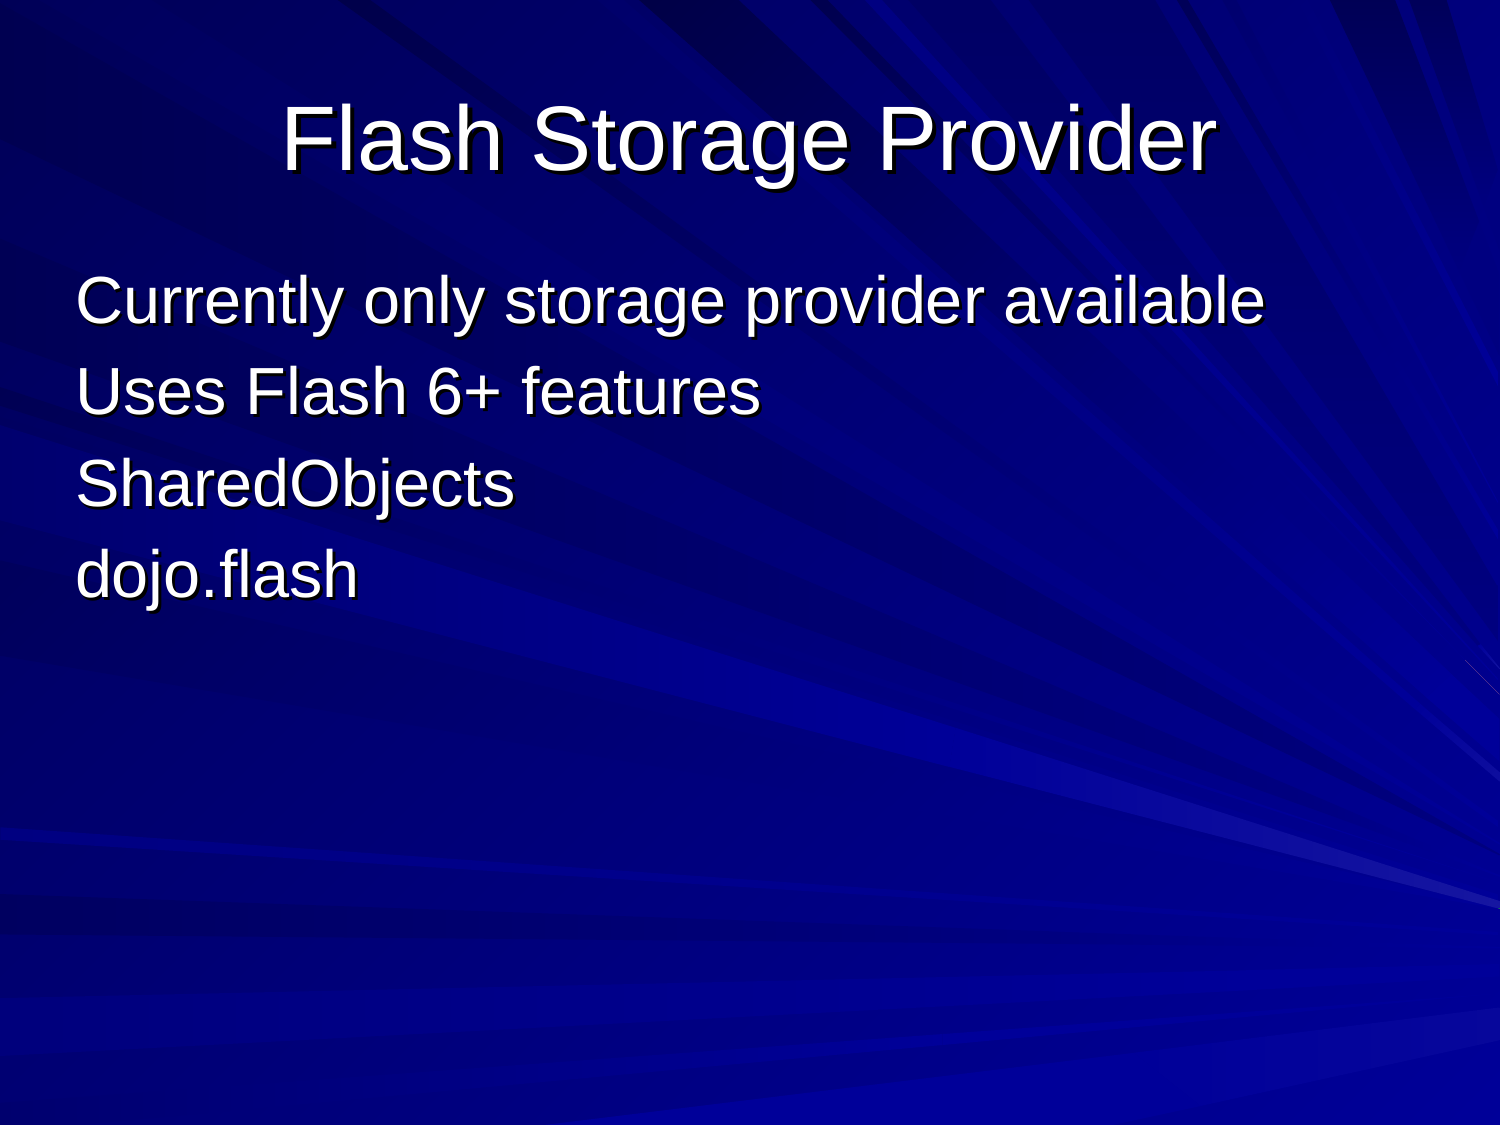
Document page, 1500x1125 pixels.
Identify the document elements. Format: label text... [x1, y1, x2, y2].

list Currently only storage provider available Uses Flash 6+ features SharedObjects dojo.flash [75, 263, 1425, 1006]
title Flash Storage Provider [75, 51, 1425, 226]
